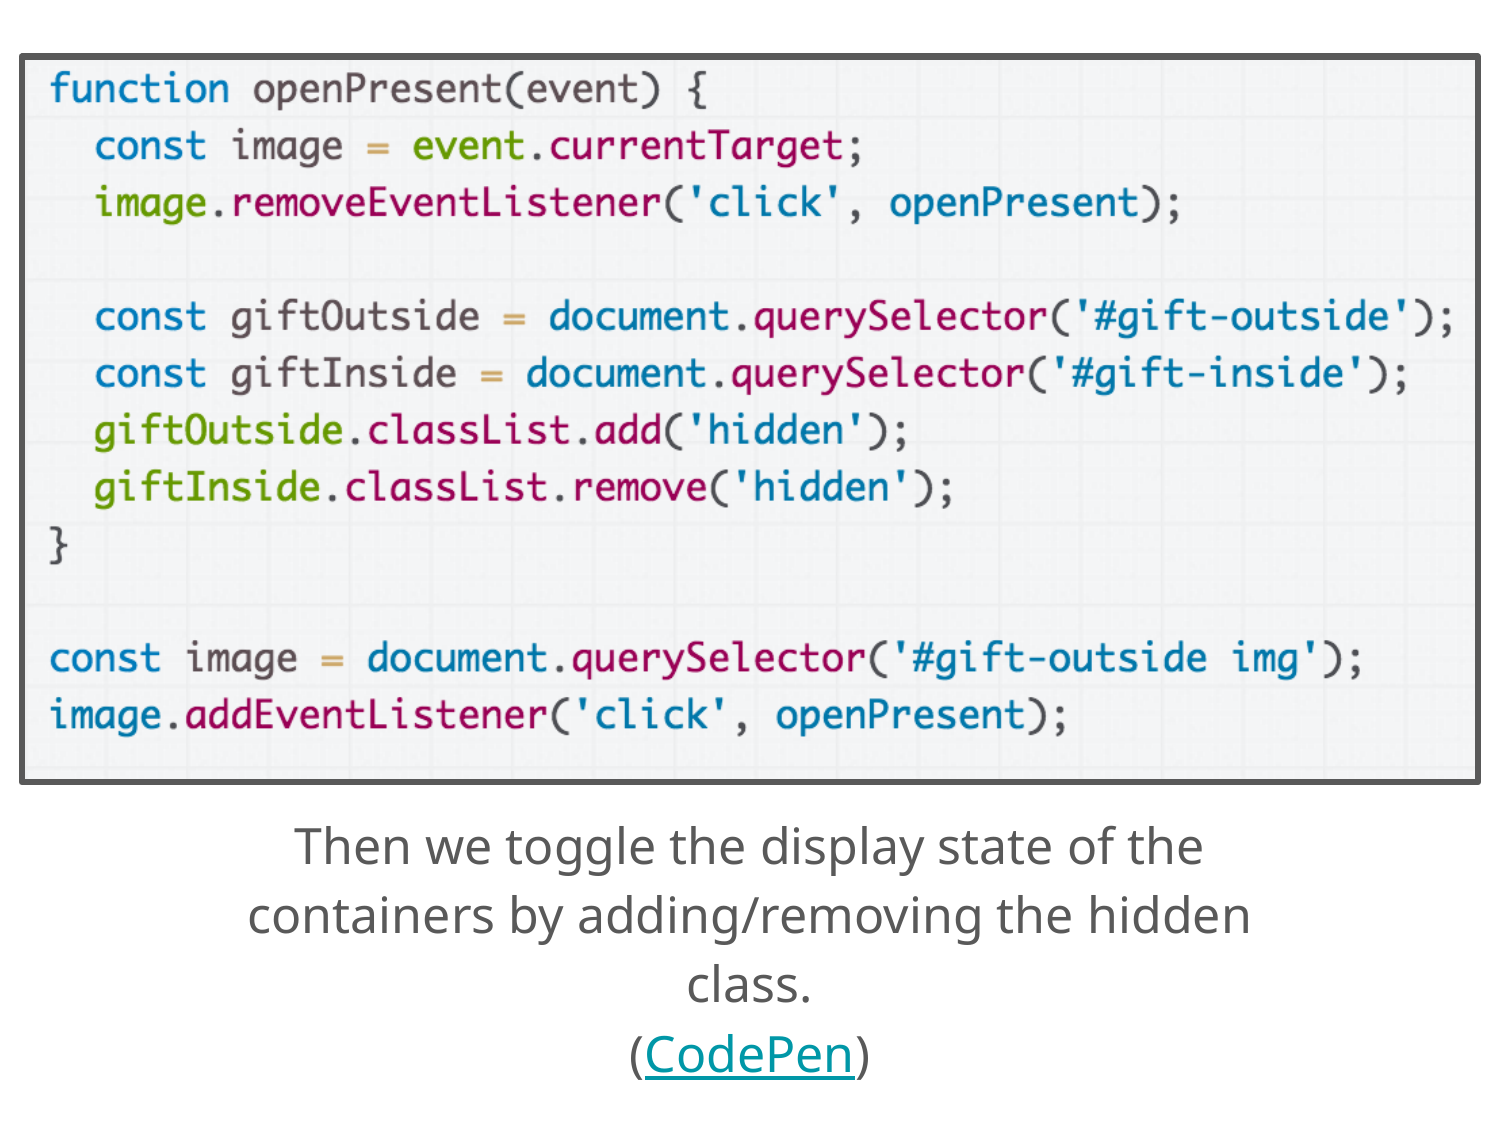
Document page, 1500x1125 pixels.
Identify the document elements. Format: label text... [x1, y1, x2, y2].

picture [24, 59, 1475, 780]
list Then we toggle the display state of the containers by adding/removing the hidden class. (CodePen) [223, 796, 1277, 1100]
